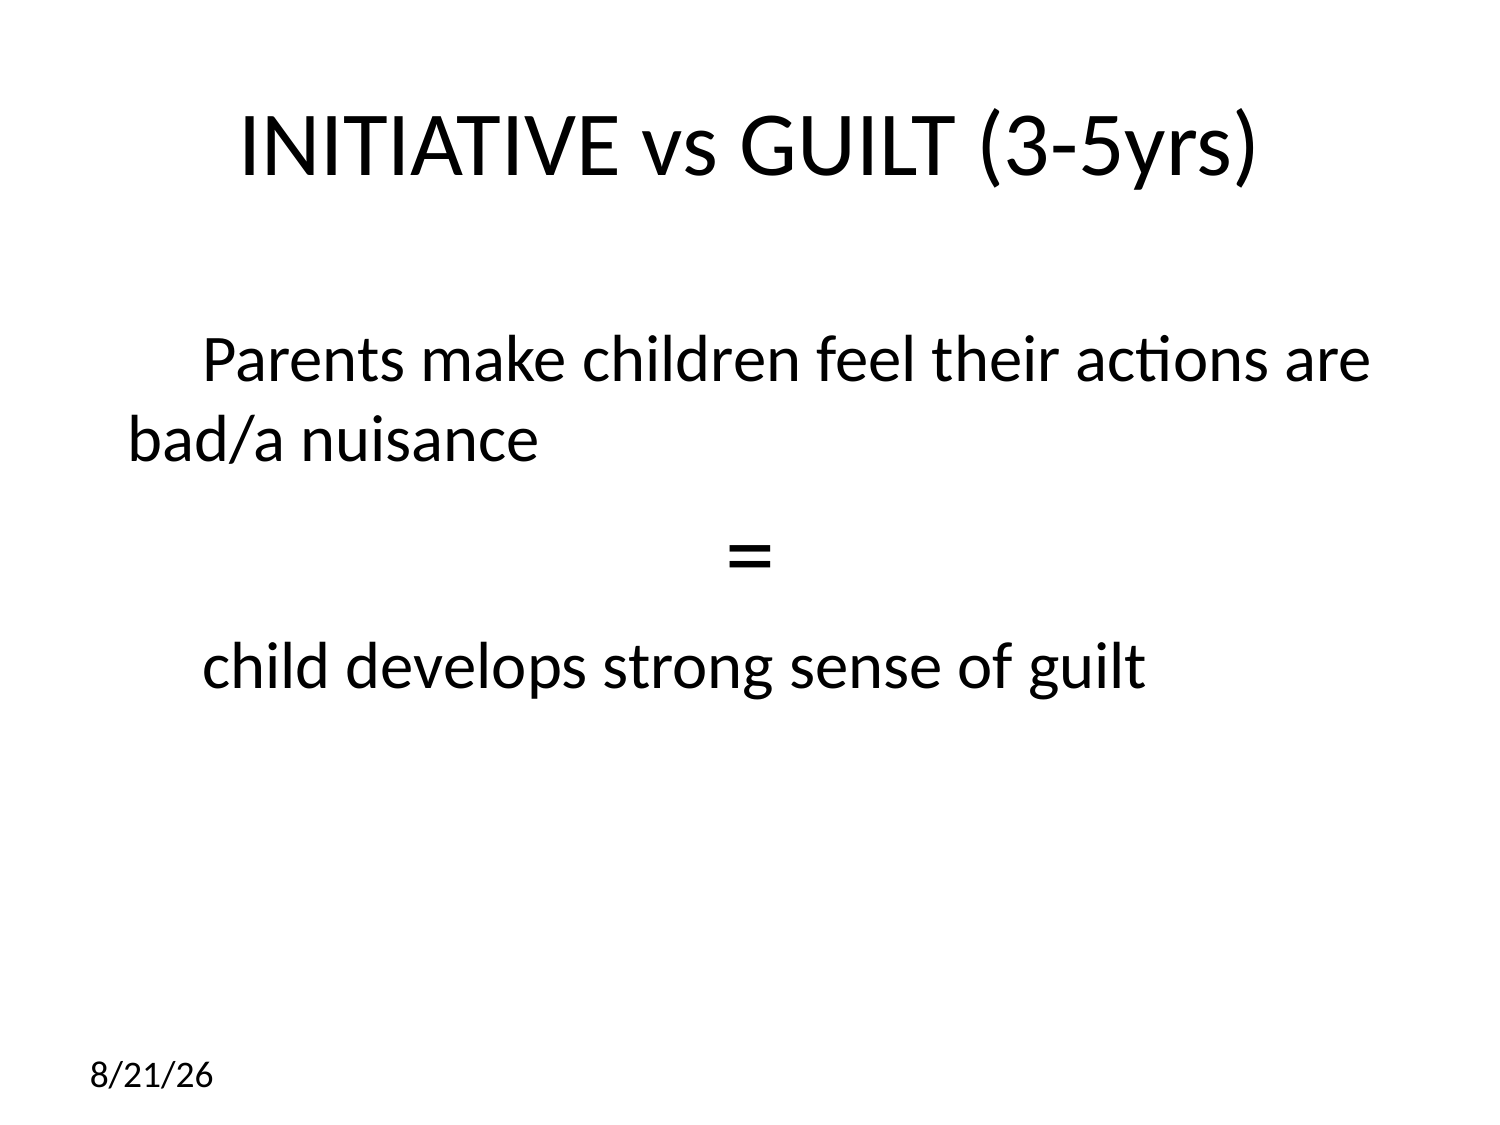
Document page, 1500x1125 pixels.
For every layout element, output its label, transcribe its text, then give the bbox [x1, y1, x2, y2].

title INITIATIVE vs GUILT (3-5yrs) [75, 45, 1425, 233]
text_box 11/5/2020 [75, 1042, 425, 1103]
list Parents make children feel their actions are bad/a nuisance = child develops strong sense of guilt [112, 307, 1463, 1051]
